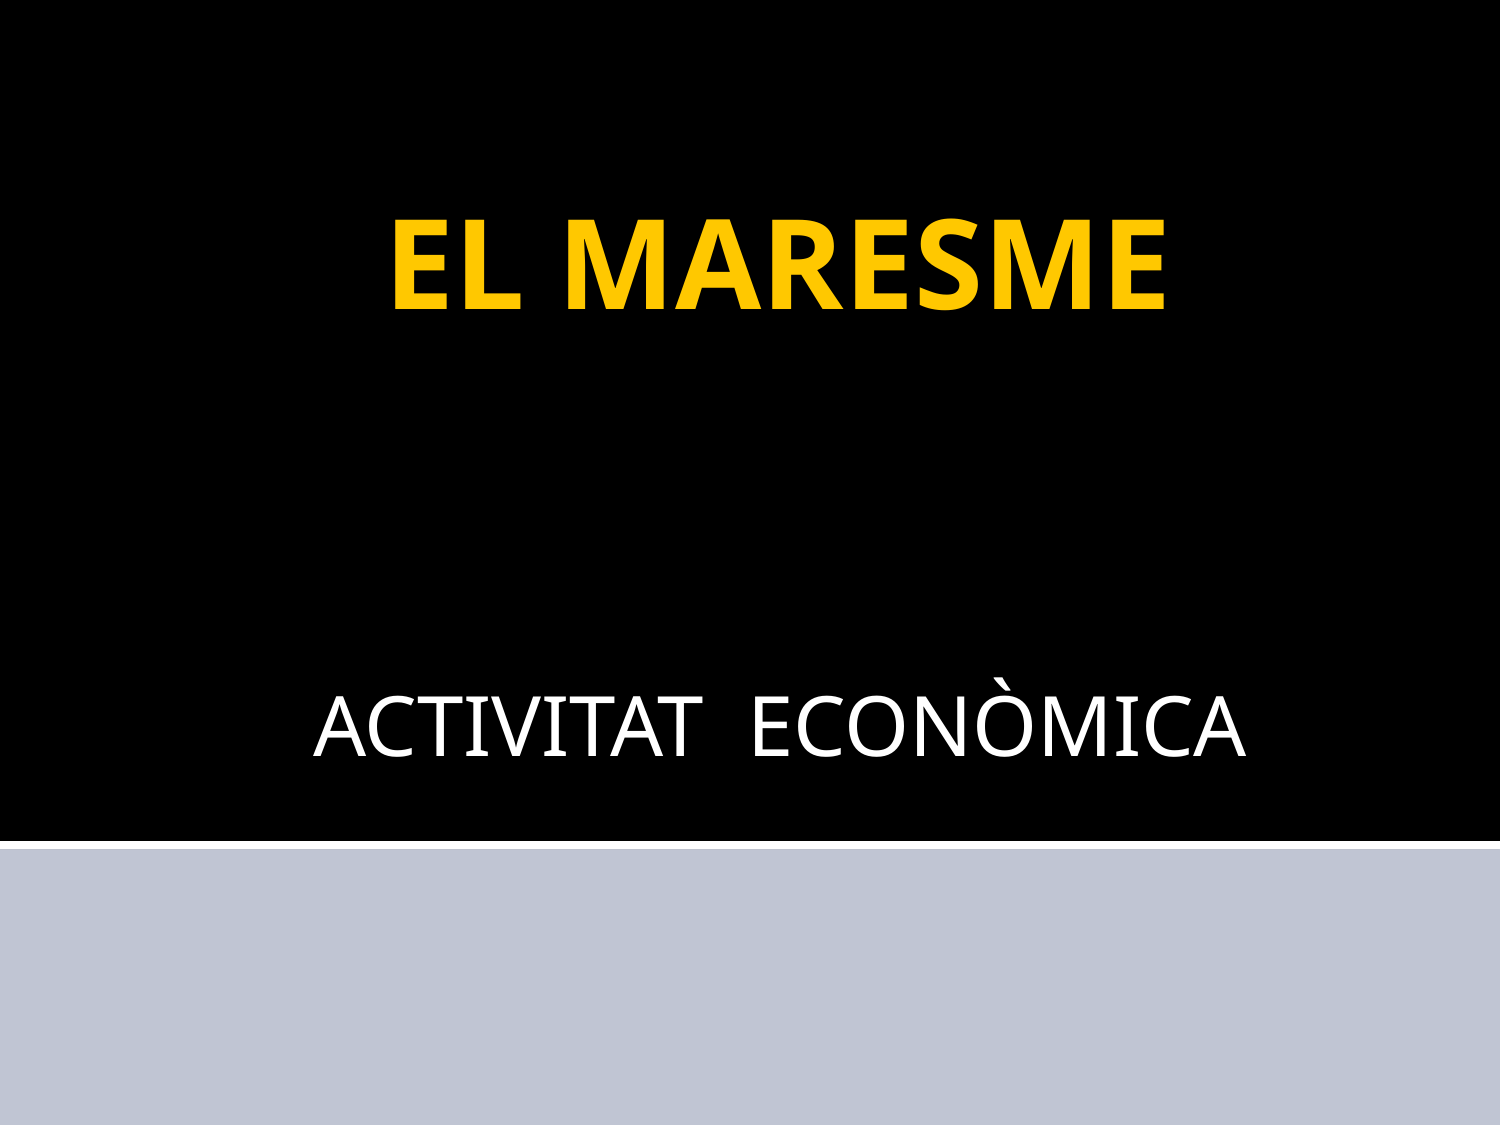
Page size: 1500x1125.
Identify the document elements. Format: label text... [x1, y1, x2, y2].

subtitle ACTIVITAT ECONÒMICA [112, 527, 1438, 774]
title EL MARESME [112, 184, 1438, 459]
